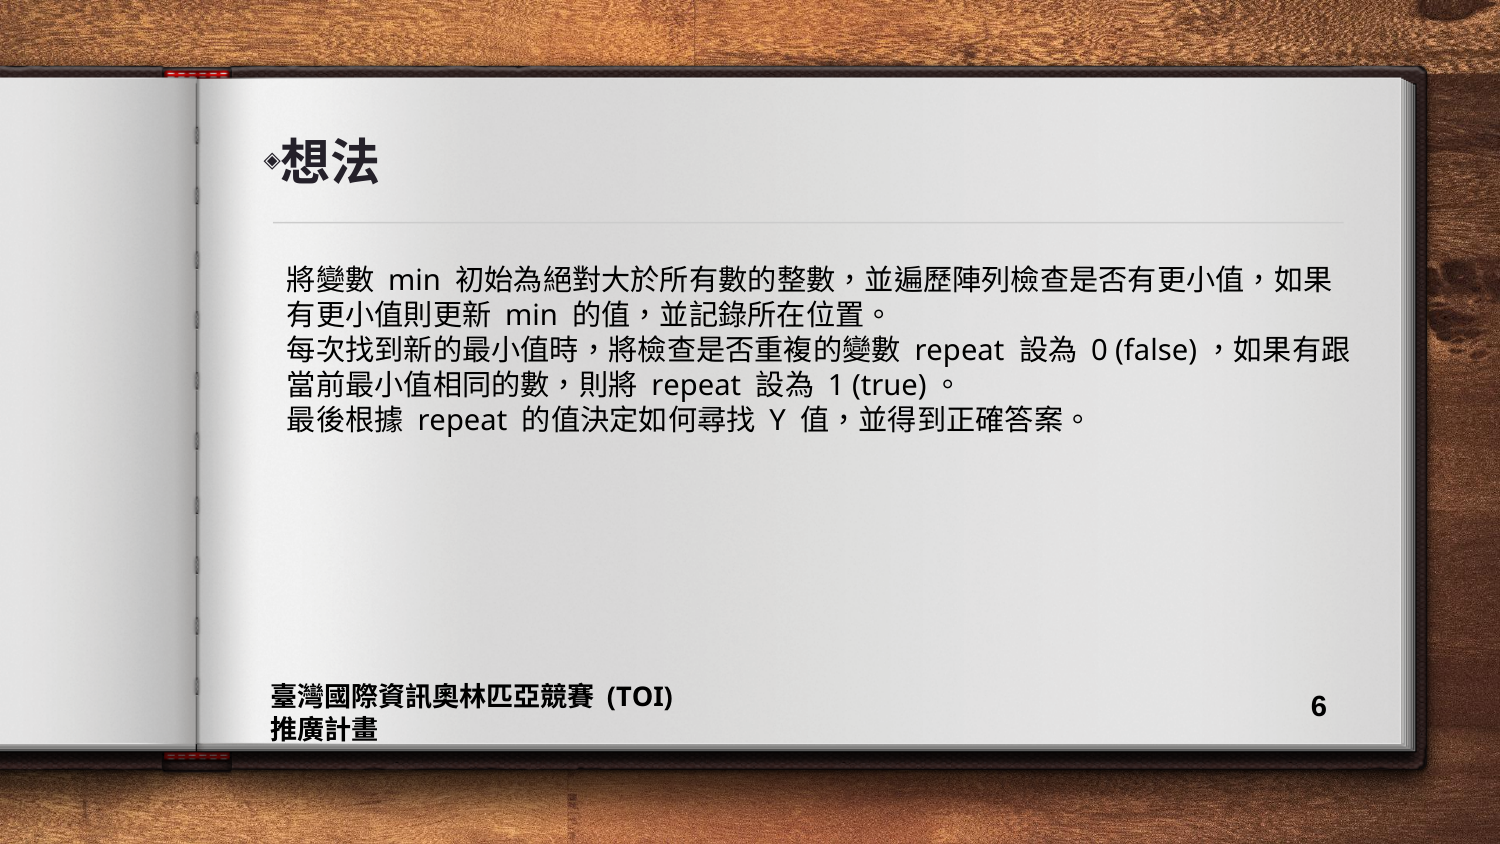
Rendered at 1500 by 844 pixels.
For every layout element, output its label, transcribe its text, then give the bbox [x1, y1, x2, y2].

text_box 將變數 min 初始為絕對大於所有數的整數，並遍歷陣列檢查是否有更小值，如果有更小值則更新 min 的值，並記錄所在位置。 每次找到新的最小值時，將檢查是否重複的變數 repeat 設為 0 (false)，如果有跟當前最小值相同的數，則將 repeat 設為 1 (true)。 最後根據 repeat 的值決定如何尋找 Y 值，並得到正確答案。 [271, 253, 1369, 446]
text_box 6 [1295, 672, 1386, 737]
text_box 想法 [248, 115, 1190, 205]
